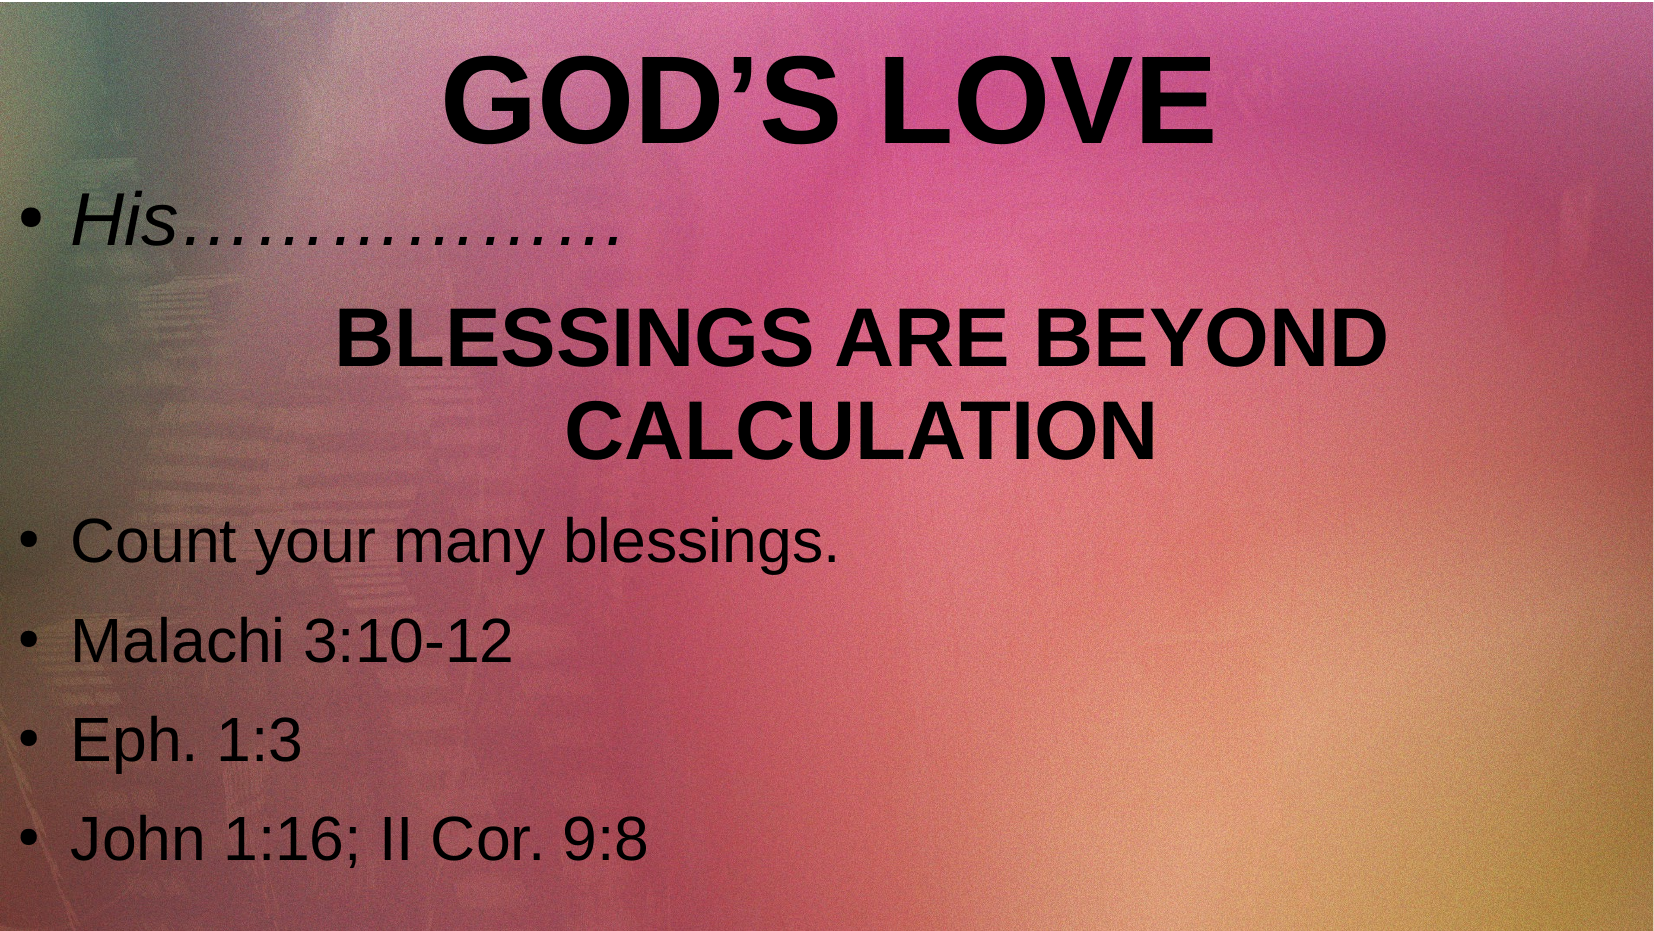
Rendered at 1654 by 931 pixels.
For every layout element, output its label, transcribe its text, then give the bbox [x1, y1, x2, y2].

picture [0, 2, 1654, 177]
title GOD’S LOVE [85, 9, 1574, 177]
list His……………… BLESSINGS ARE BEYOND CALCULATION Count your many blessings. Malachi 3:10-12 Eph. 1:3 John 1:16; II Cor. 9:8 [0, 177, 1654, 931]
